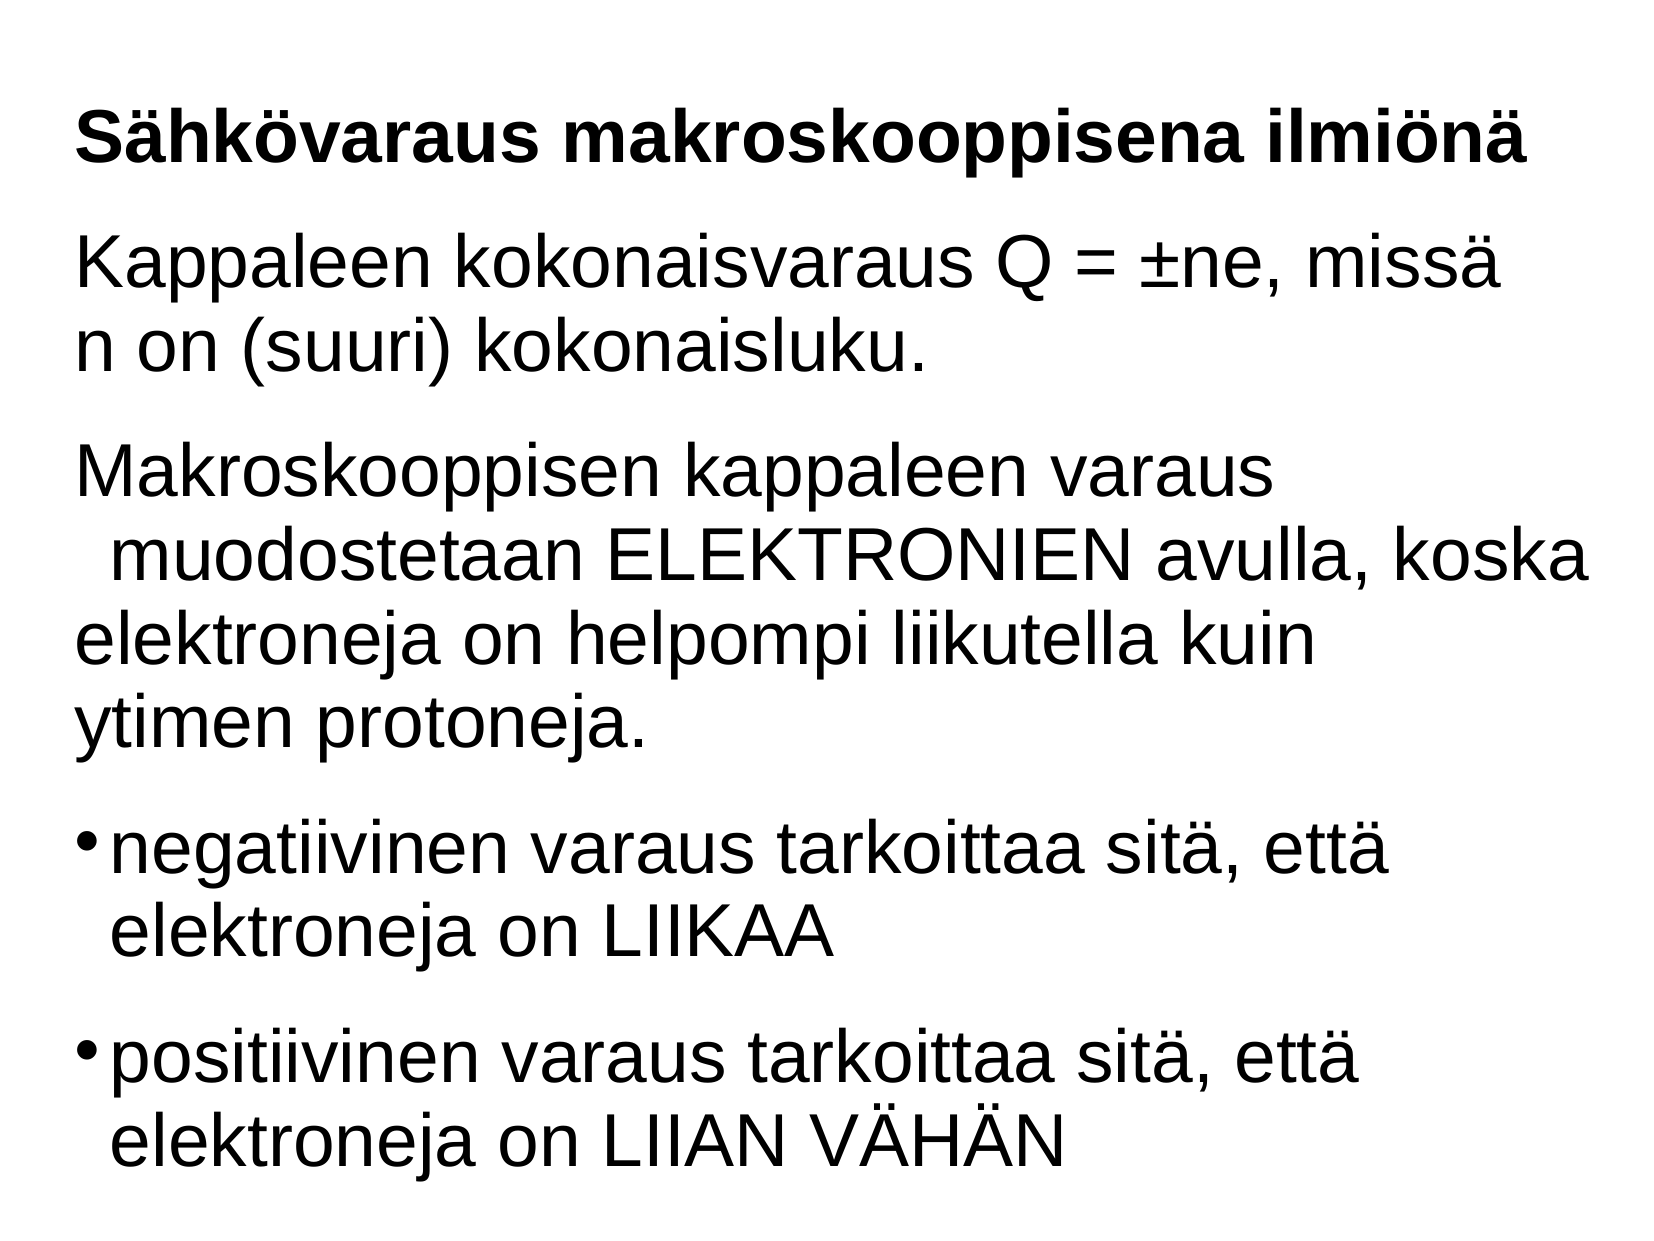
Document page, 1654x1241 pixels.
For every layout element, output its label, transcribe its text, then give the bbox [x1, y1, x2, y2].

text_box Sähkövaraus makroskooppisena ilmiönä Kappaleen kokonaisvaraus Q = ±ne, missä n on (suuri) kokonaisluku. Makroskooppisen kappaleen varaus muodostetaan ELEKTRONIEN avulla, koska elektroneja on helpompi liikutella kuin ytimen protoneja. negatiivinen varaus tarkoittaa sitä, että elektroneja on LIIKAA positiivinen varaus tarkoittaa sitä, että elektroneja on LIIAN VÄHÄN [59, 82, 1654, 1241]
